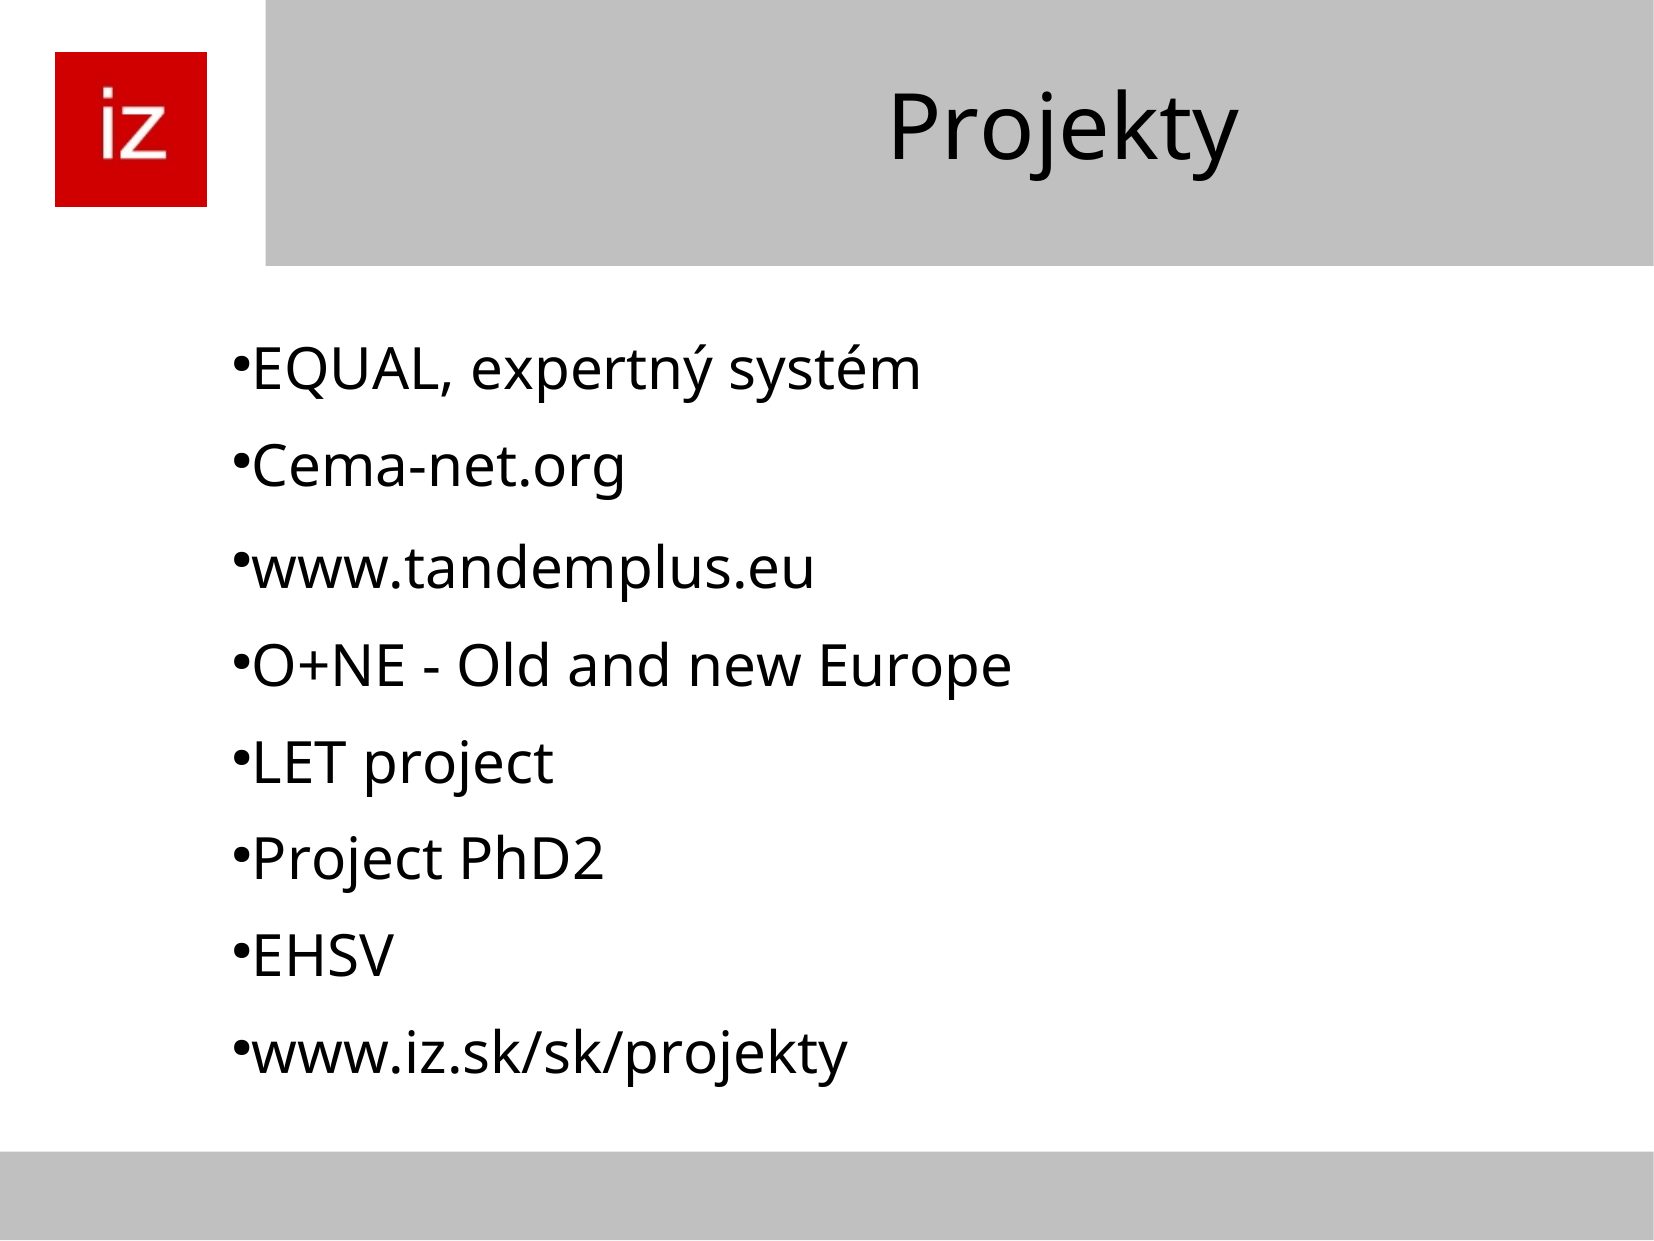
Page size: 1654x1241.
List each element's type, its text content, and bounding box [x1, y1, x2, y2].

list EQUAL, expertný systém Cema-net.org www.tandemplus.eu O+NE - Old and new Europe LET project Project PhD2 EHSV www.iz.sk/sk/projekty [121, 344, 1533, 1126]
picture [55, 52, 207, 207]
title Projekty [561, 29, 1565, 237]
